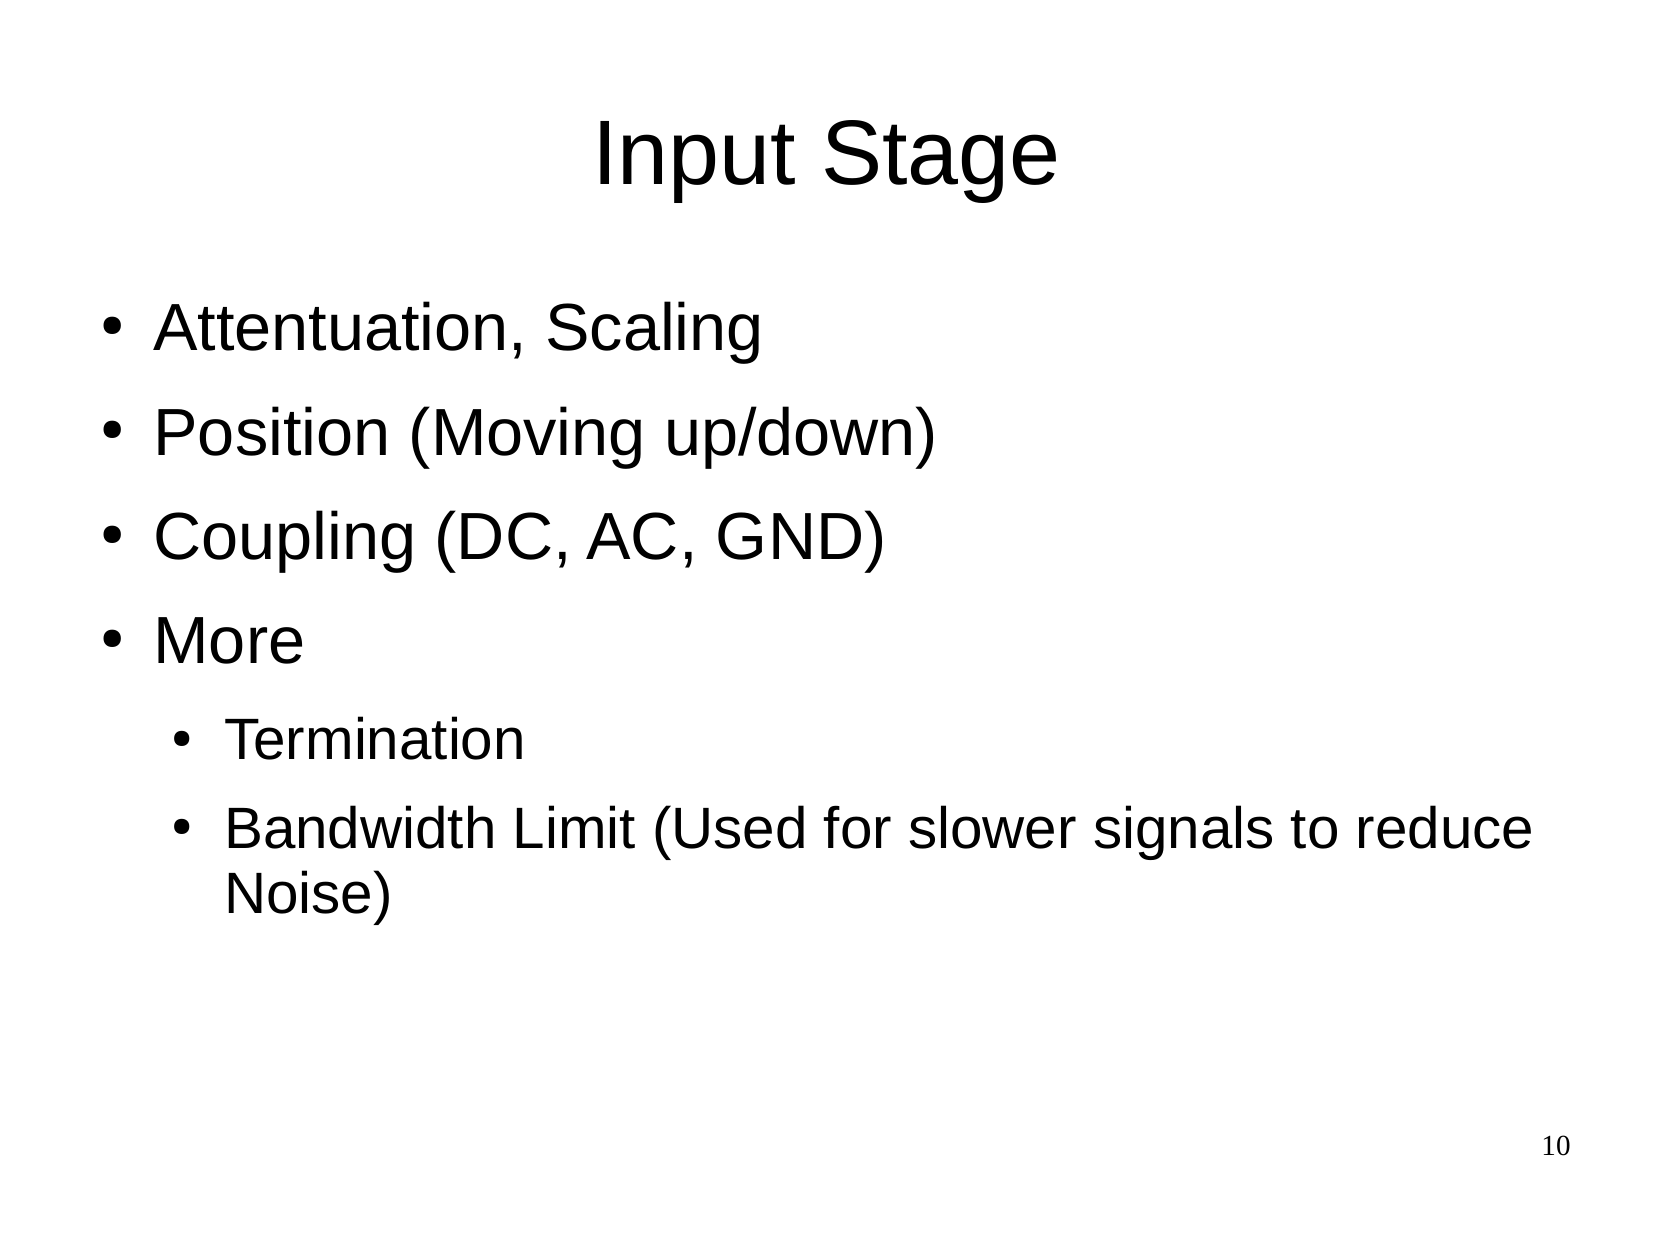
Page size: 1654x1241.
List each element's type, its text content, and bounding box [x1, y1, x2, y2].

title Input Stage [82, 49, 1571, 257]
list Attentuation, Scaling Position (Moving up/down) Coupling (DC, AC, GND) More Termination Bandwidth Limit (Used for slower signals to reduce Noise) [82, 290, 1571, 1109]
